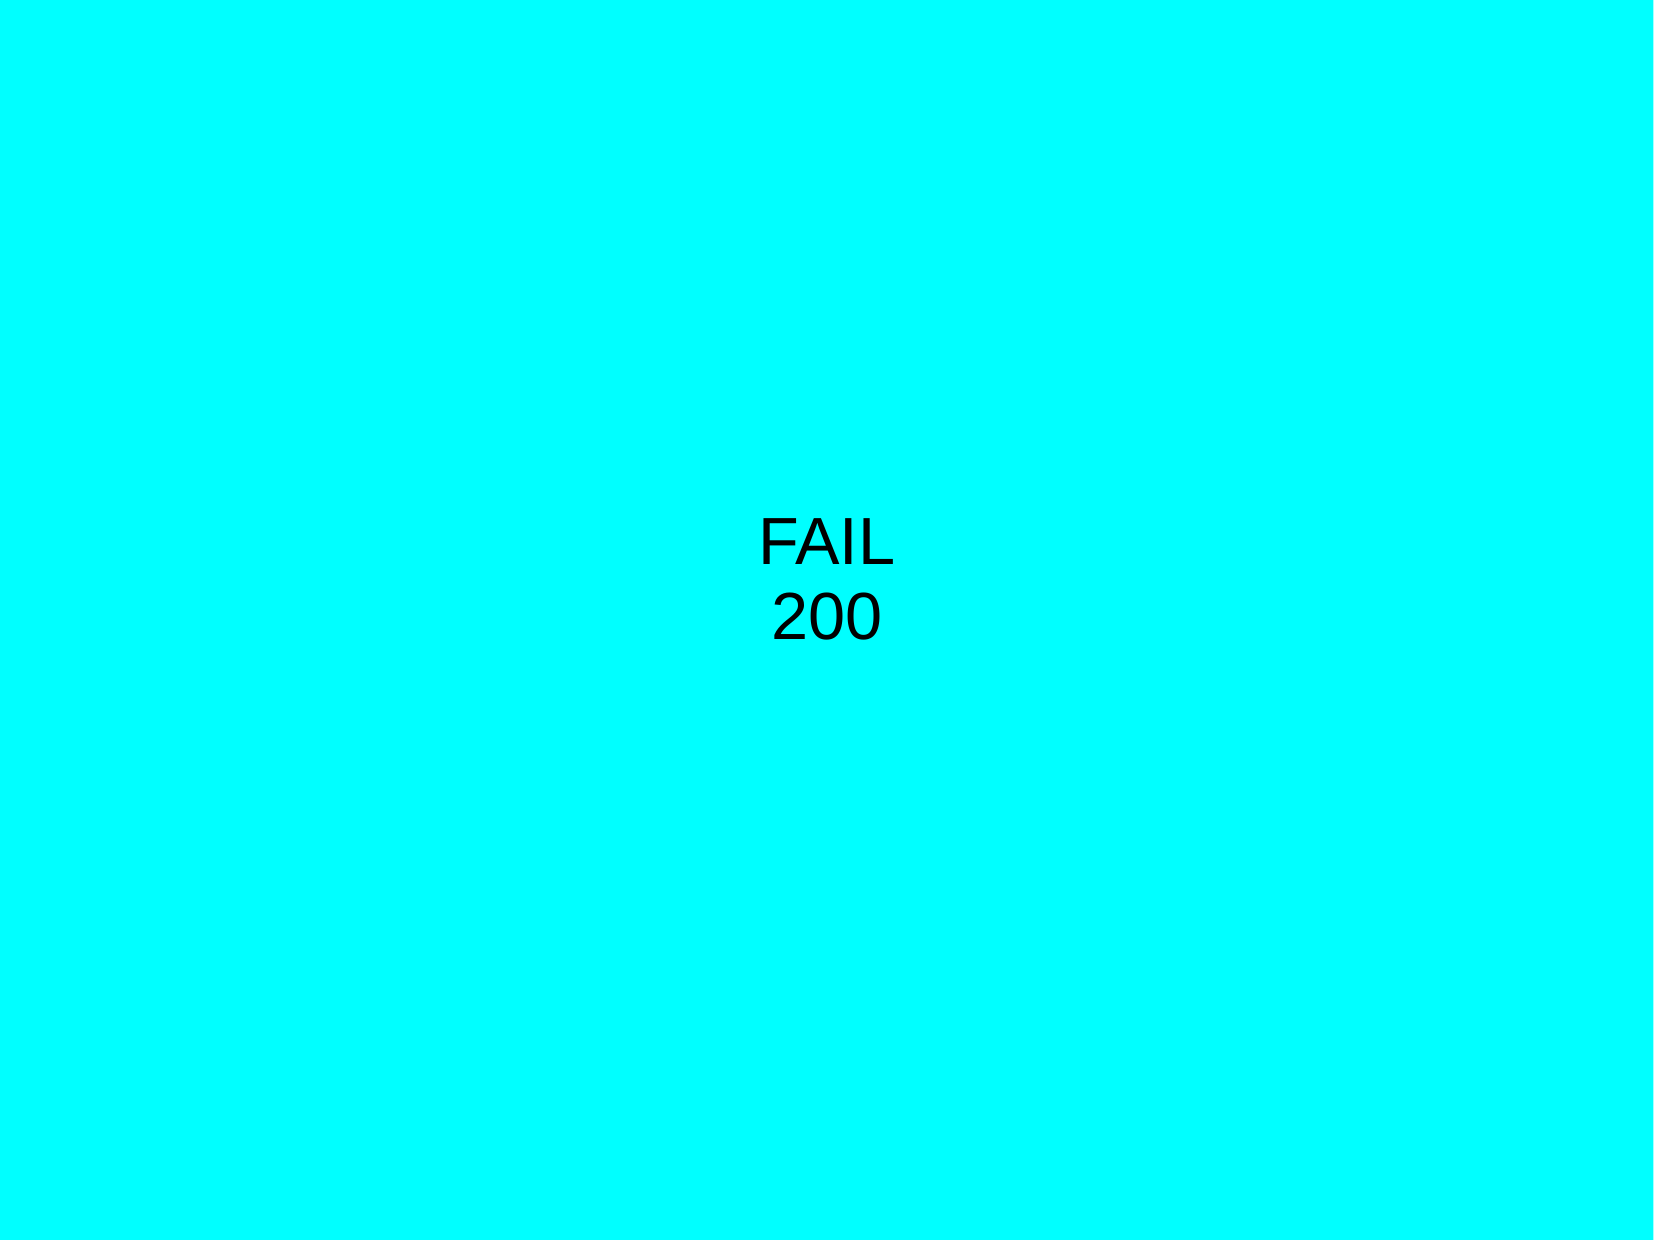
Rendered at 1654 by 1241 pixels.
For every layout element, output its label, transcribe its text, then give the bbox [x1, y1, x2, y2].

subtitle FAIL 200 [82, 49, 1571, 1109]
